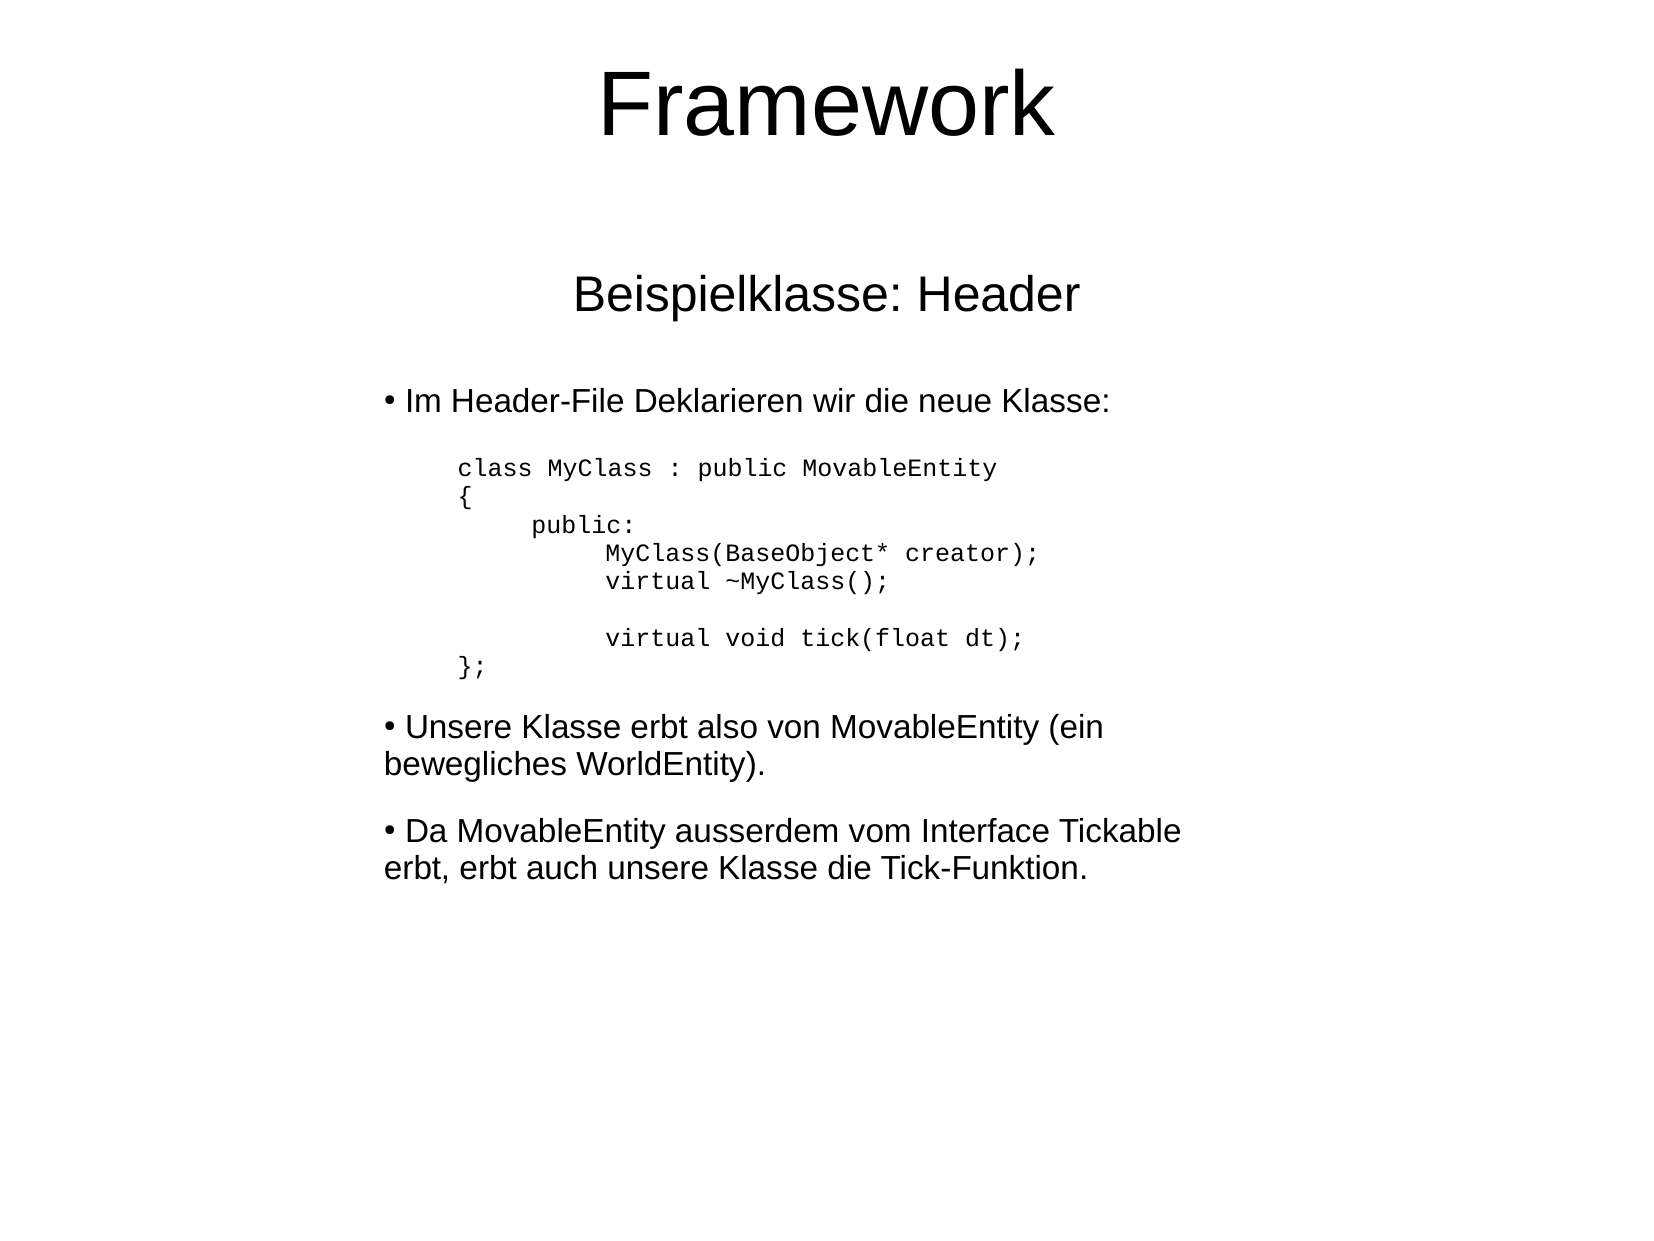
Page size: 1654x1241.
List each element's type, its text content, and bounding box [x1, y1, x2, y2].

text_box Beispielklasse: Header [82, 265, 1571, 325]
text_box Im Header-File Deklarieren wir die neue Klasse: class MyClass : public MovableEntity { public: MyClass(BaseObject* creator); virtual ~MyClass(); virtual void tick(float dt); }; [383, 354, 1241, 672]
text_box Unsere Klasse erbt also von MovableEntity (ein bewegliches WorldEntity). Da MovableEntity ausserdem vom Interface Tickable erbt, erbt auch unsere Klasse die Tick-Funktion. [383, 708, 1241, 888]
title Framework [82, 0, 1571, 208]
